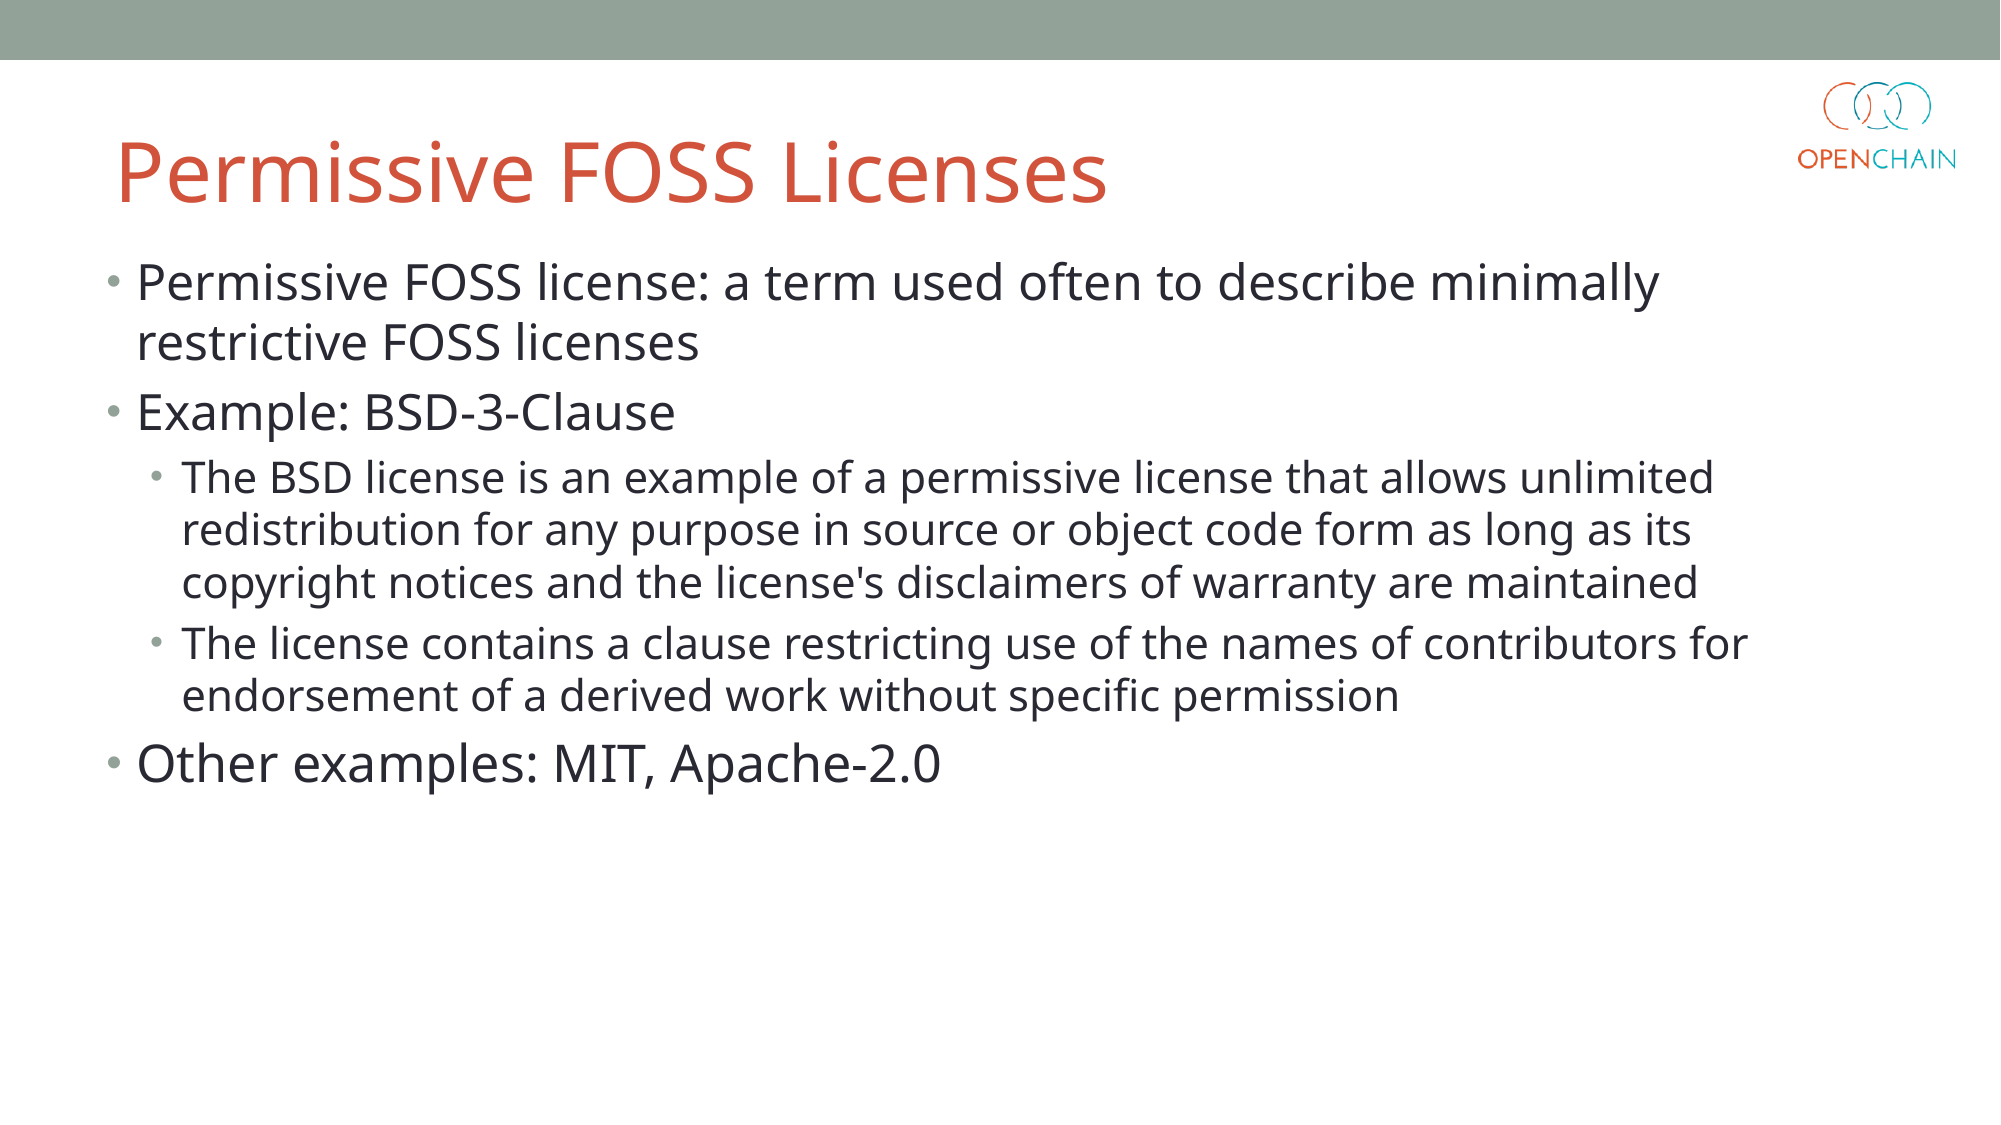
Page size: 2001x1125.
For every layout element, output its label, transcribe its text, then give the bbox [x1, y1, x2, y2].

title Permissive FOSS Licenses [99, 87, 1900, 250]
picture [1798, 82, 1955, 169]
list Permissive FOSS license: a term used often to describe minimally restrictive FOSS licenses Example: BSD-3-Clause The BSD license is an example of a permissive license that allows unlimited redistribution for any purpose in source or object code form as long as its copyright notices and the license's disclaimers of warranty are maintained The license contains a clause restricting use of the names of contributors for endorsement of a derived work without specific permission Other examples: MIT, Apache-2.0 [91, 243, 1863, 1093]
